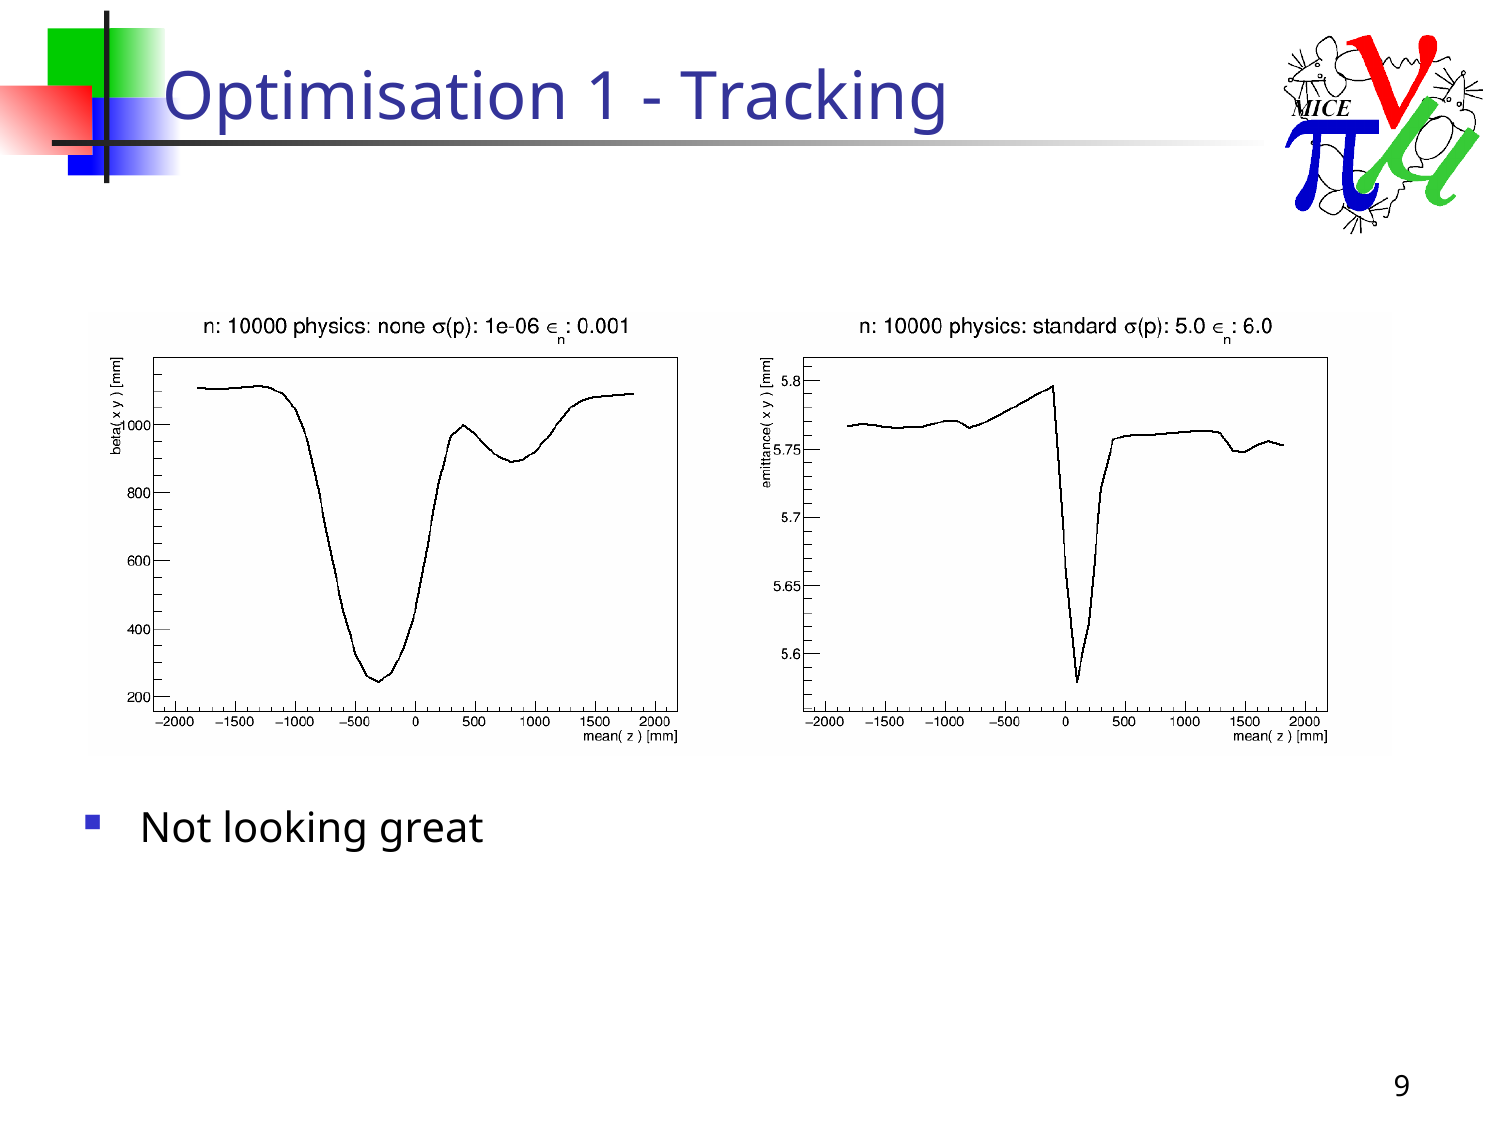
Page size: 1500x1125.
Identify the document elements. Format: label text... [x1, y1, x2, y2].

picture [1264, 5, 1500, 251]
title Optimisation 1 - Tracking [162, 0, 1441, 188]
picture [88, 312, 1392, 756]
list Not looking great [83, 797, 1359, 898]
